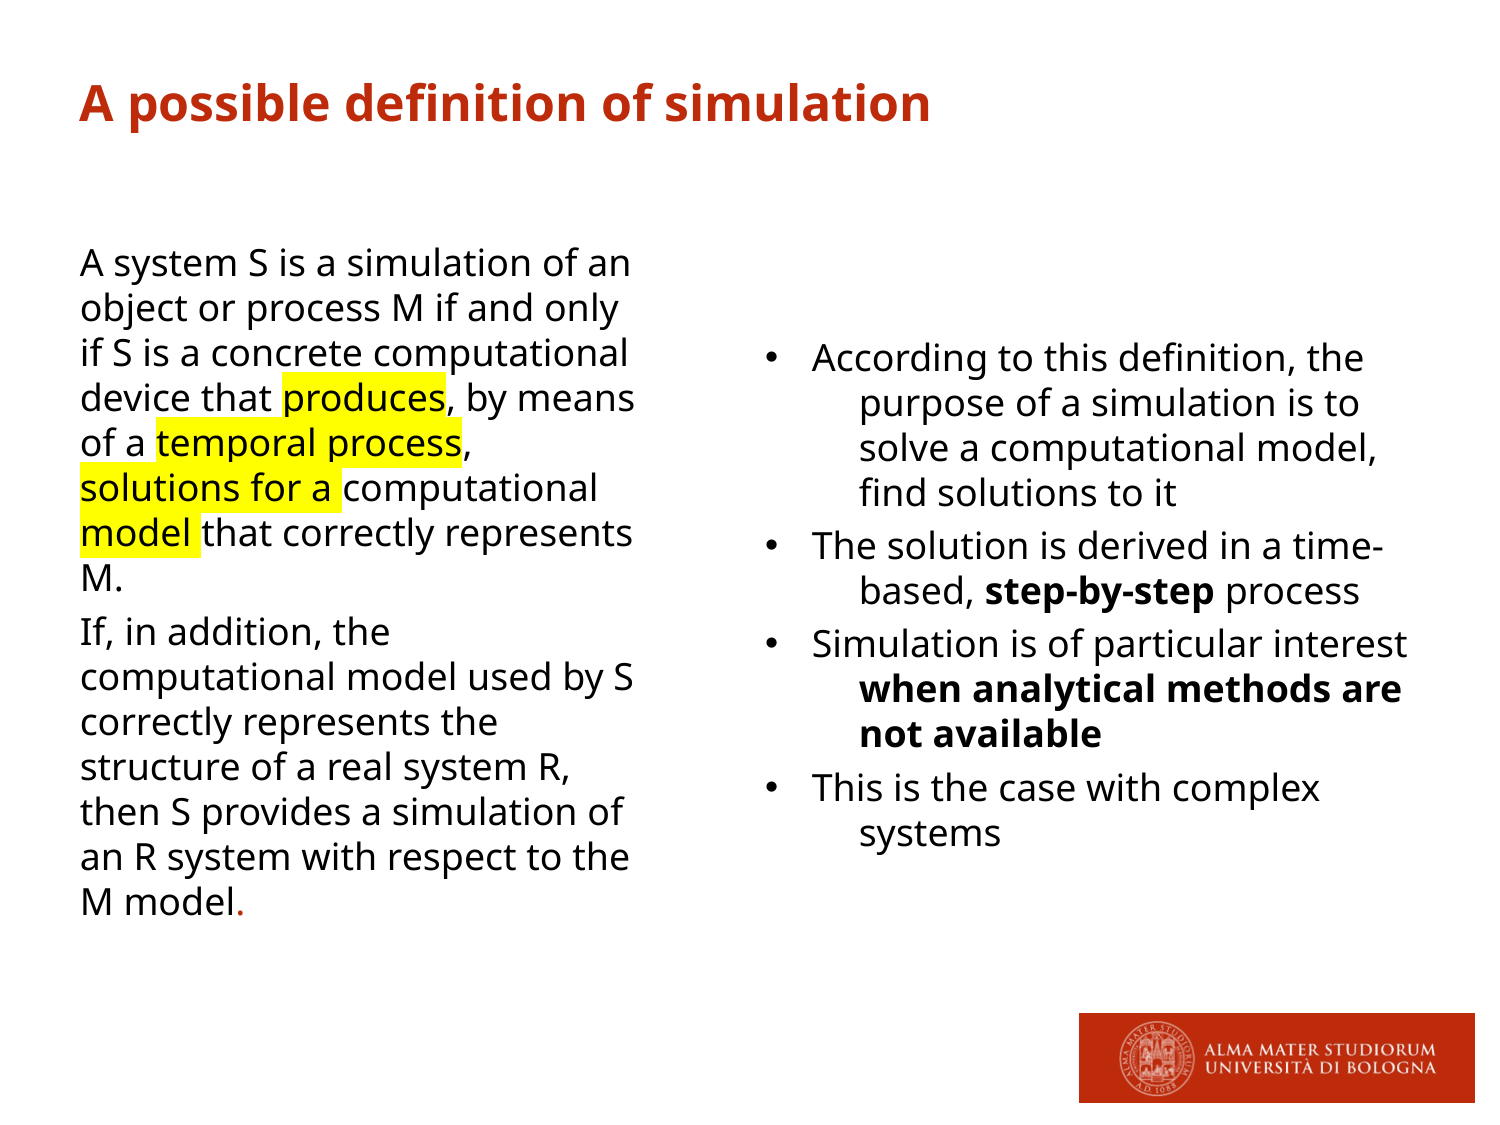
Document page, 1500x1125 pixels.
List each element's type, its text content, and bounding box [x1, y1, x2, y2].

list A possible definition of simulation [64, 78, 1447, 185]
text_box According to this definition, the purpose of a simulation is to solve a computational model, find solutions to it The solution is derived in a time-based, step-by-step process Simulation is of particular interest when analytical methods are not available This is the case with complex systems [750, 326, 1447, 768]
text_box A system S is a simulation of an object or process M if and only if S is a concrete computational device that produces, by means of a temporal process, solutions for a computational model that correctly represents M. If, in addition, the computational model used by S correctly represents the structure of a real system R, then S provides a simulation of an R system with respect to the M model. [64, 231, 656, 988]
